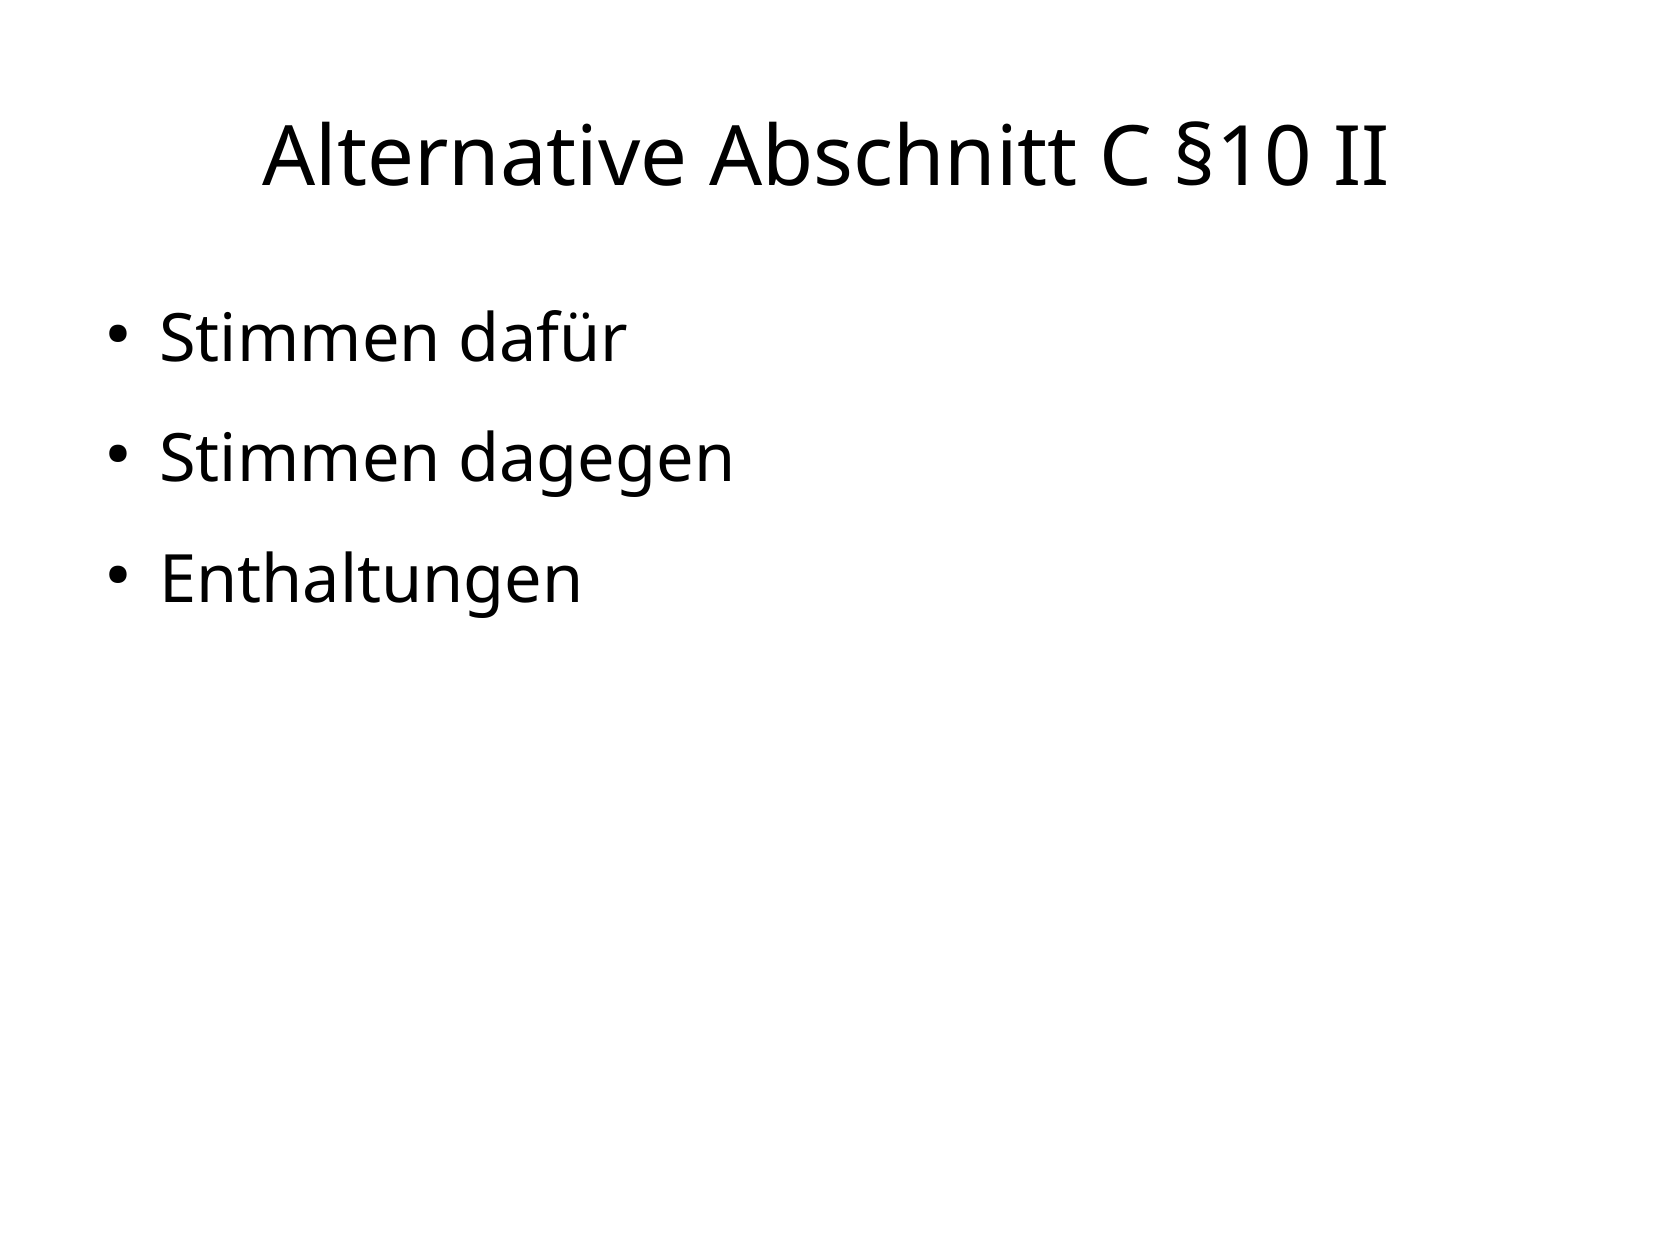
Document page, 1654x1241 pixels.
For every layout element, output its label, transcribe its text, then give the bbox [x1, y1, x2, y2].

list Stimmen dafür Stimmen dagegen Enthaltungen [88, 290, 1572, 1094]
title Alternative Abschnitt C §10 II [82, 56, 1571, 250]
